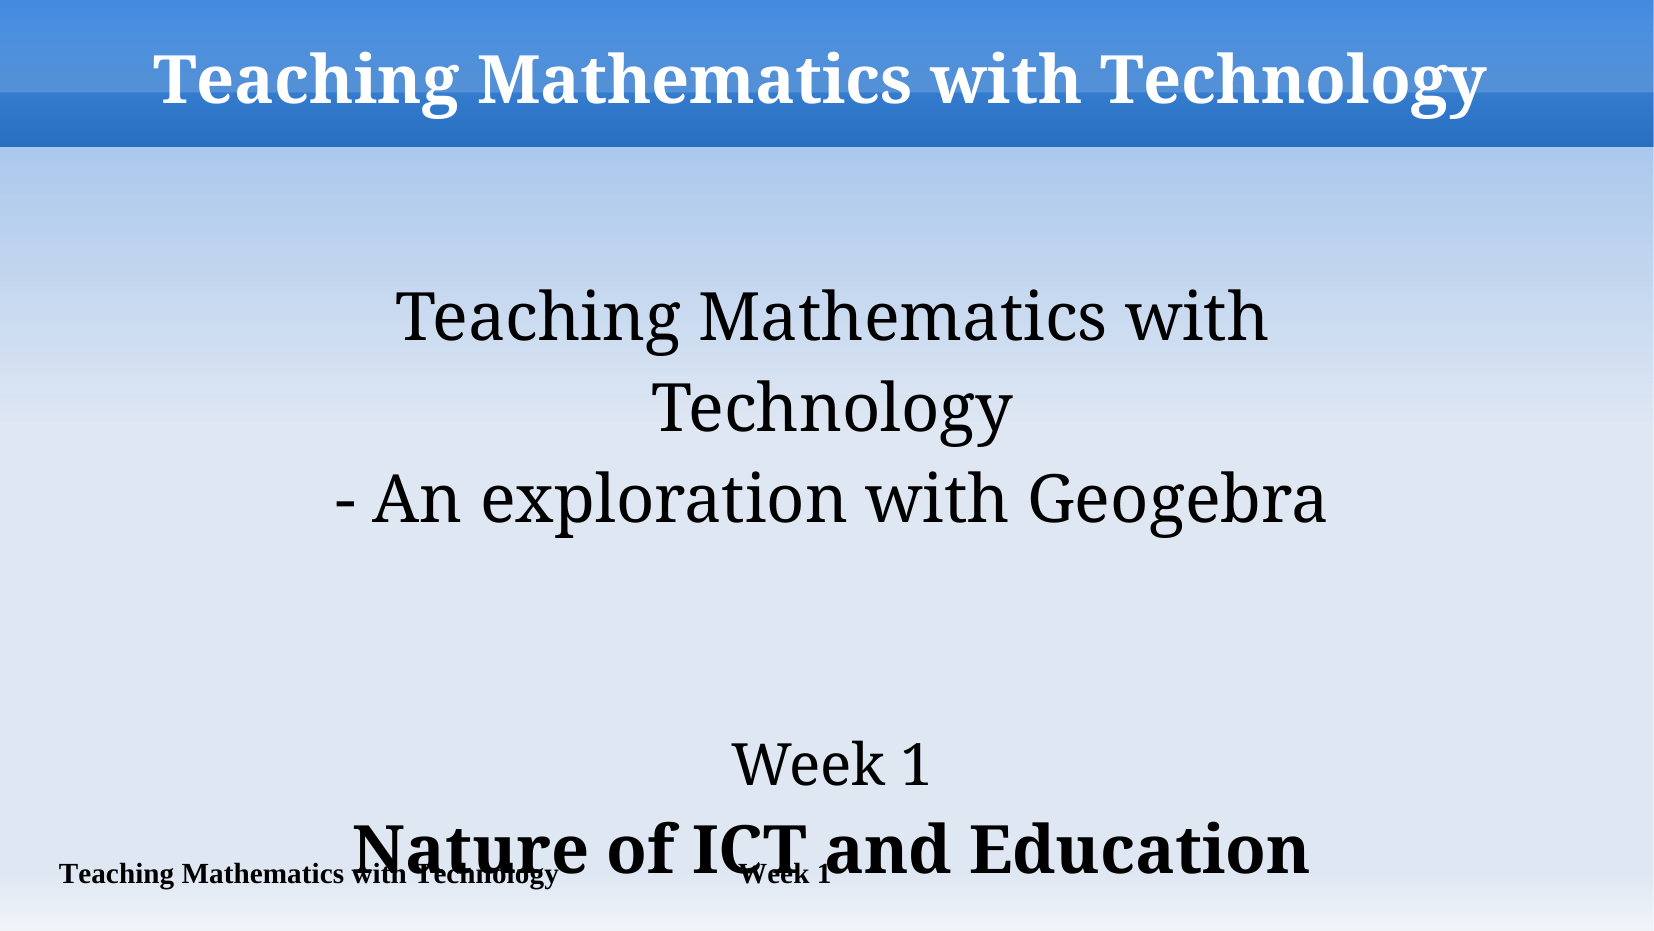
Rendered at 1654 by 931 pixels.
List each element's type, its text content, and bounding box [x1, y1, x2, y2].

title Teaching Mathematics with Technology [76, 0, 1565, 156]
picture [0, 0, 1654, 931]
text_box Teaching Mathematics with Technology - An exploration with Geogebra Week 1 Nature of ICT and Education [232, 262, 1434, 674]
